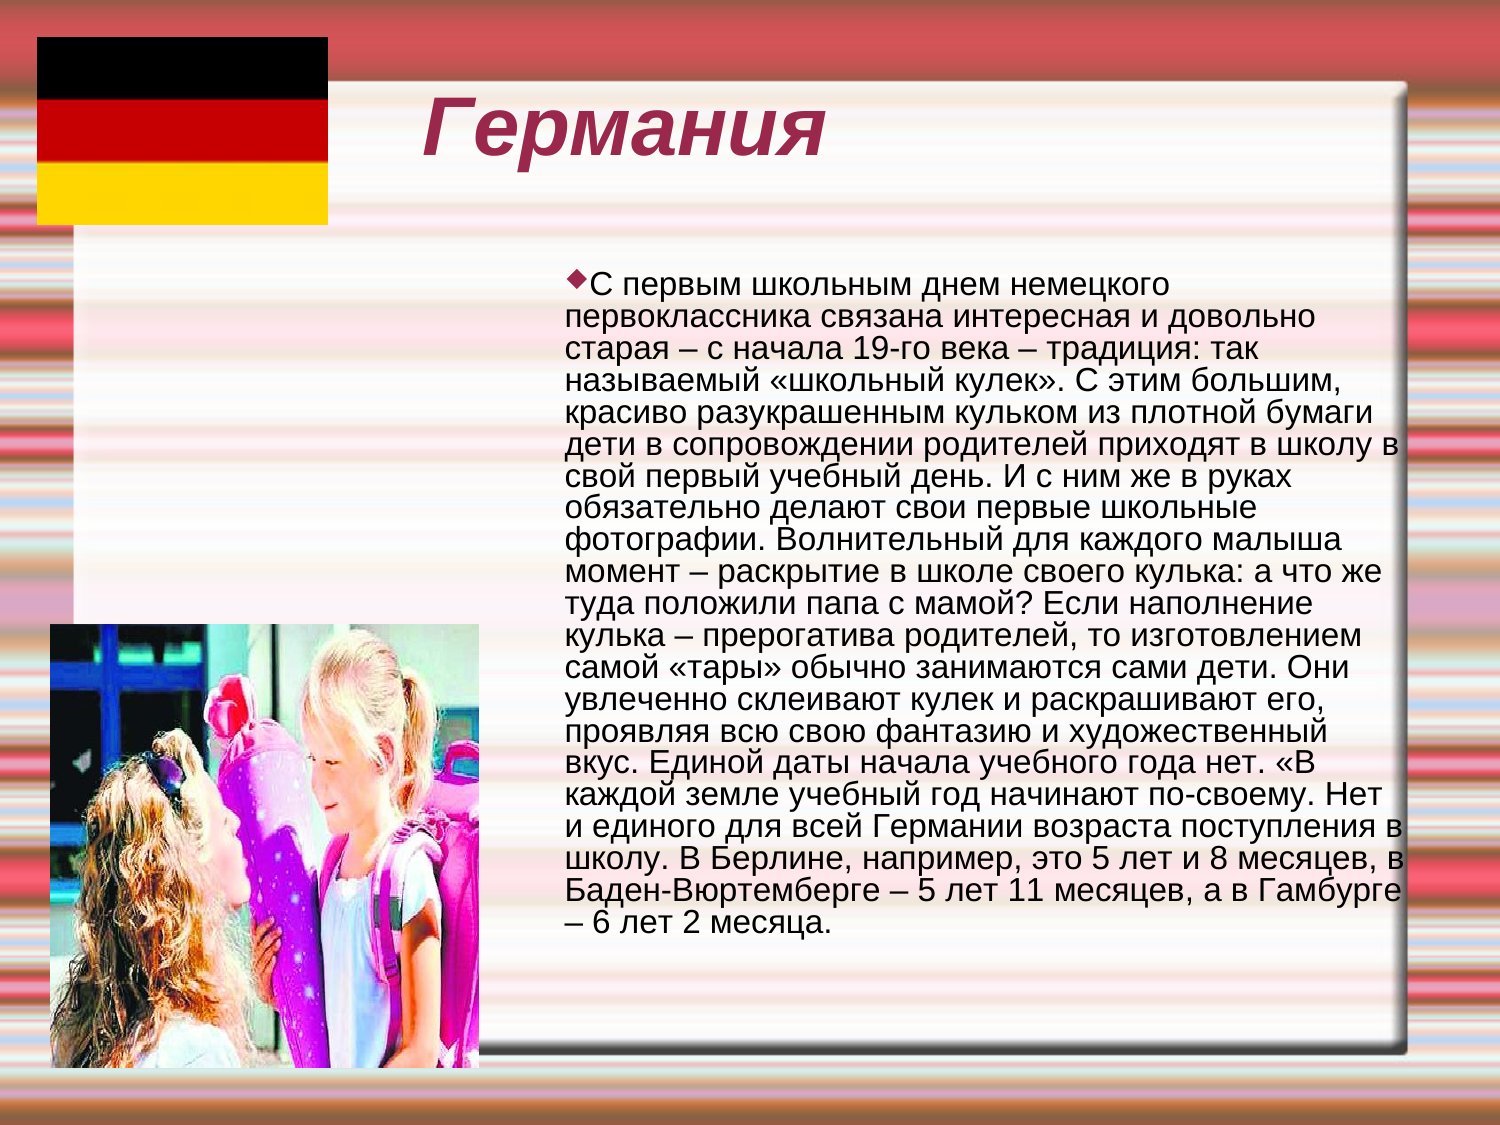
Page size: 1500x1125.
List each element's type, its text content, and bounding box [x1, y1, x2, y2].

title Германия [349, 45, 900, 201]
picture [37, 37, 328, 225]
list С первым школьным днем немецкого первоклассника связана интересная и довольно старая – с начала 19-го века – традиция: так называемый «школьный кулек». С этим большим, красиво разукрашенным кульком из плотной бумаги дети в сопровождении родителей приходят в школу в свой первый учебный день. И с ним же в руках обязательно делают свои первые школьные фотографии. Волнительный для каждого малыша момент – раскрытие в школе своего кулька: а что же туда положили папа с мамой? Если наполнение кулька – прерогатива родителей, то изготовлением самой «тары» обычно занимаются сами дети. Они увлеченно склеивают кулек и раскрашивают его, проявляя всю свою фантазию и художественный вкус. Единой даты начала учебного года нет. «В каждой земле учебный год начинают по-своему. Нет и единого для всей Германии возраста поступления в школу. В Берлине, например, это 5 лет и 8 месяцев, в Баден-Вюртемберге – 5 лет 11 месяцев, а в Гамбурге – 6 лет 2 месяца. [549, 262, 1425, 1006]
picture [50, 624, 479, 1068]
